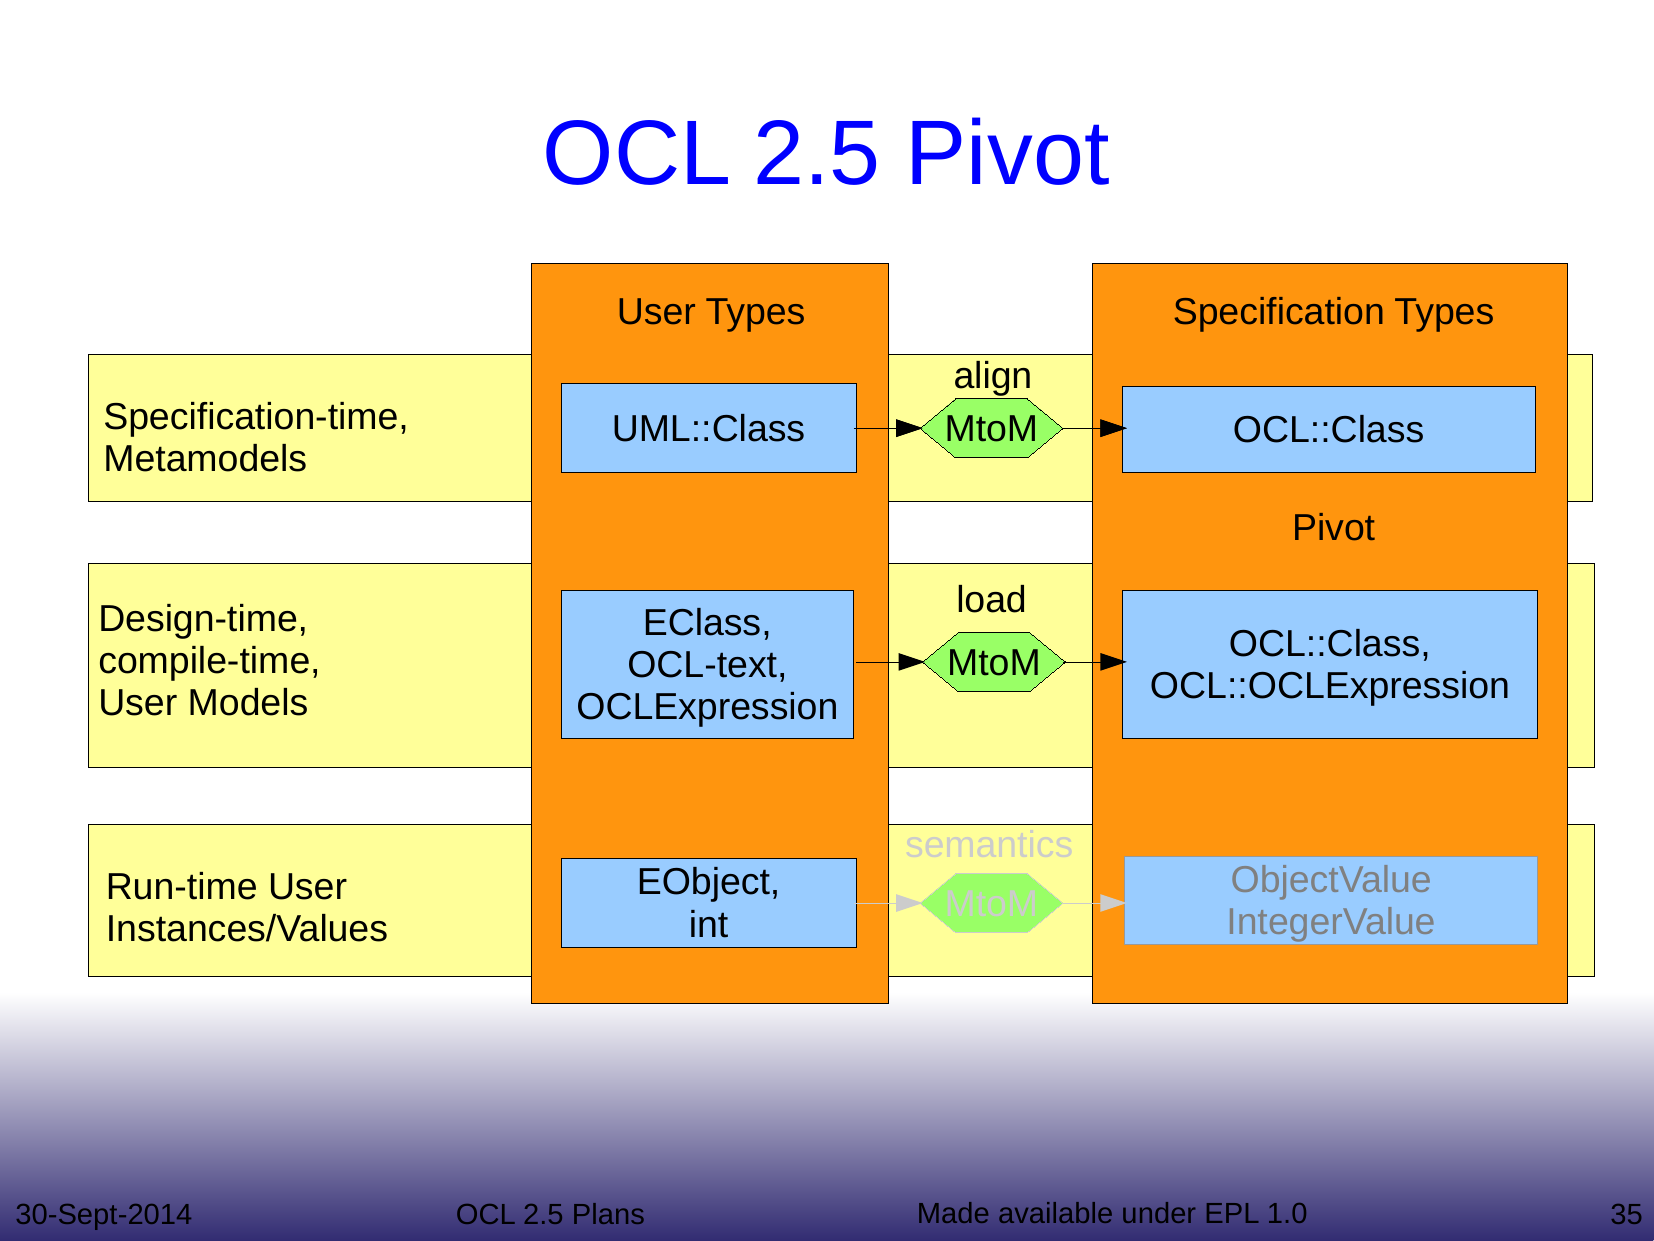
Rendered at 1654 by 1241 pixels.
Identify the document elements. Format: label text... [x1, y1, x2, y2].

text_box MtoM [921, 405, 1063, 458]
text_box Specification-time, Metamodels [88, 388, 441, 488]
text_box [857, 405, 946, 428]
text_box align [845, 347, 1141, 405]
text_box Run-time User Instances/Values [91, 858, 416, 958]
text_box [88, 263, 1595, 1004]
text_box OCL::Class [1122, 386, 1536, 473]
text_box Specification Types [1129, 282, 1538, 340]
text_box UML::Class [561, 383, 857, 473]
text_box OCL::Class, OCL::OCLExpression [1122, 590, 1538, 739]
title OCL 2.5 Pivot [82, 49, 1571, 257]
text_box Pivot [1186, 499, 1482, 557]
text_box MtoM [923, 632, 1066, 692]
text_box Design-time, compile-time, User Models [83, 589, 409, 731]
text_box EObject, int [561, 858, 857, 948]
text_box semantics [841, 816, 1137, 874]
text_box load [843, 570, 1140, 628]
text_box [1037, 405, 1122, 428]
text_box User Types [563, 282, 859, 340]
text_box ObjectValue IntegerValue [1124, 856, 1538, 945]
text_box MtoM [921, 874, 1063, 933]
text_box EClass, OCL-text, OCLExpression [561, 590, 854, 739]
